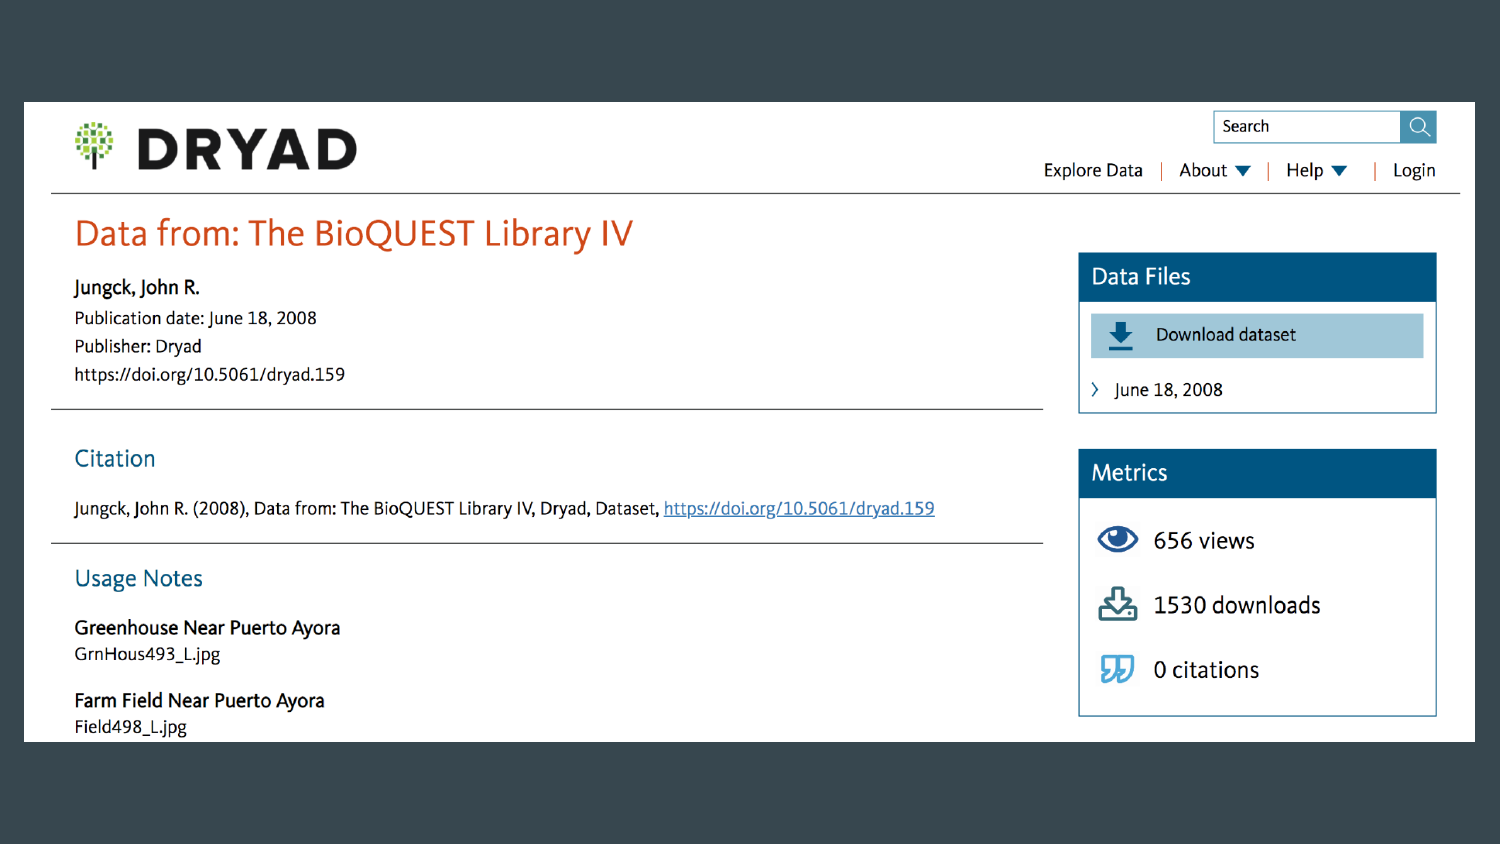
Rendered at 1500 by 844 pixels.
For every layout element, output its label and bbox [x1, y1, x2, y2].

picture [24, 102, 1475, 742]
